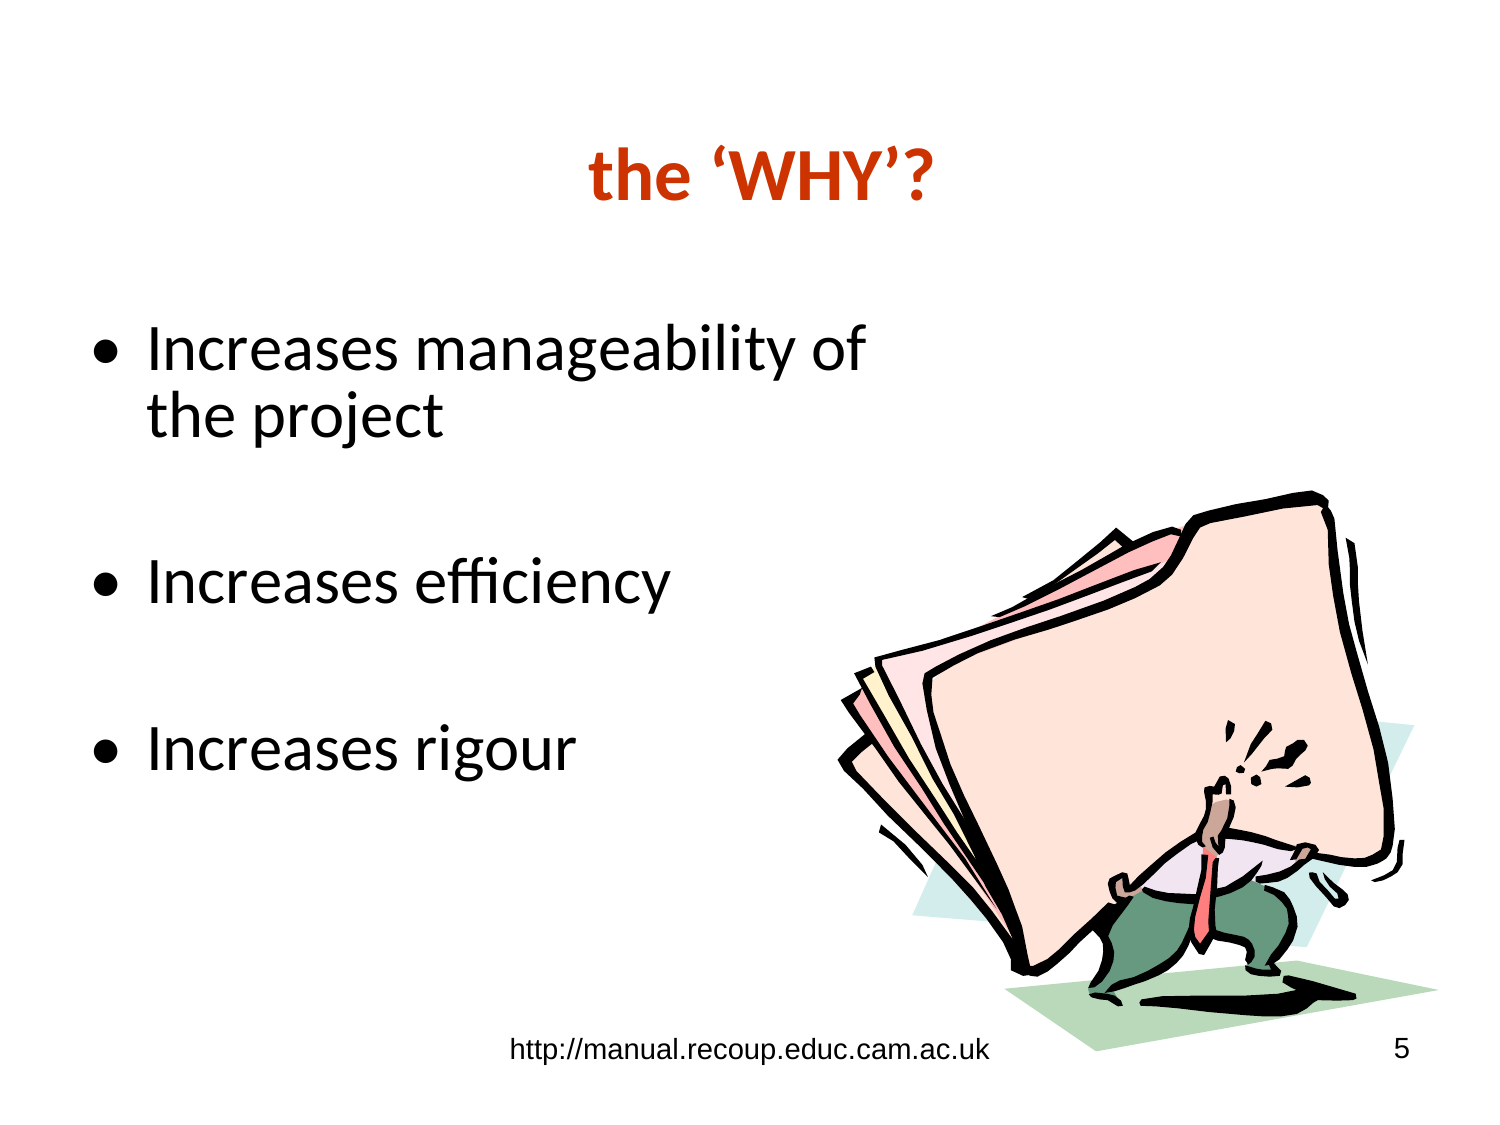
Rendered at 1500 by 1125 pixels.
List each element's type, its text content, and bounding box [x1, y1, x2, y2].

list Increases manageability of the project Increases efficiency Increases rigour [75, 312, 976, 1056]
title the ‘WHY’? [87, 87, 1438, 276]
picture [837, 487, 1445, 1057]
